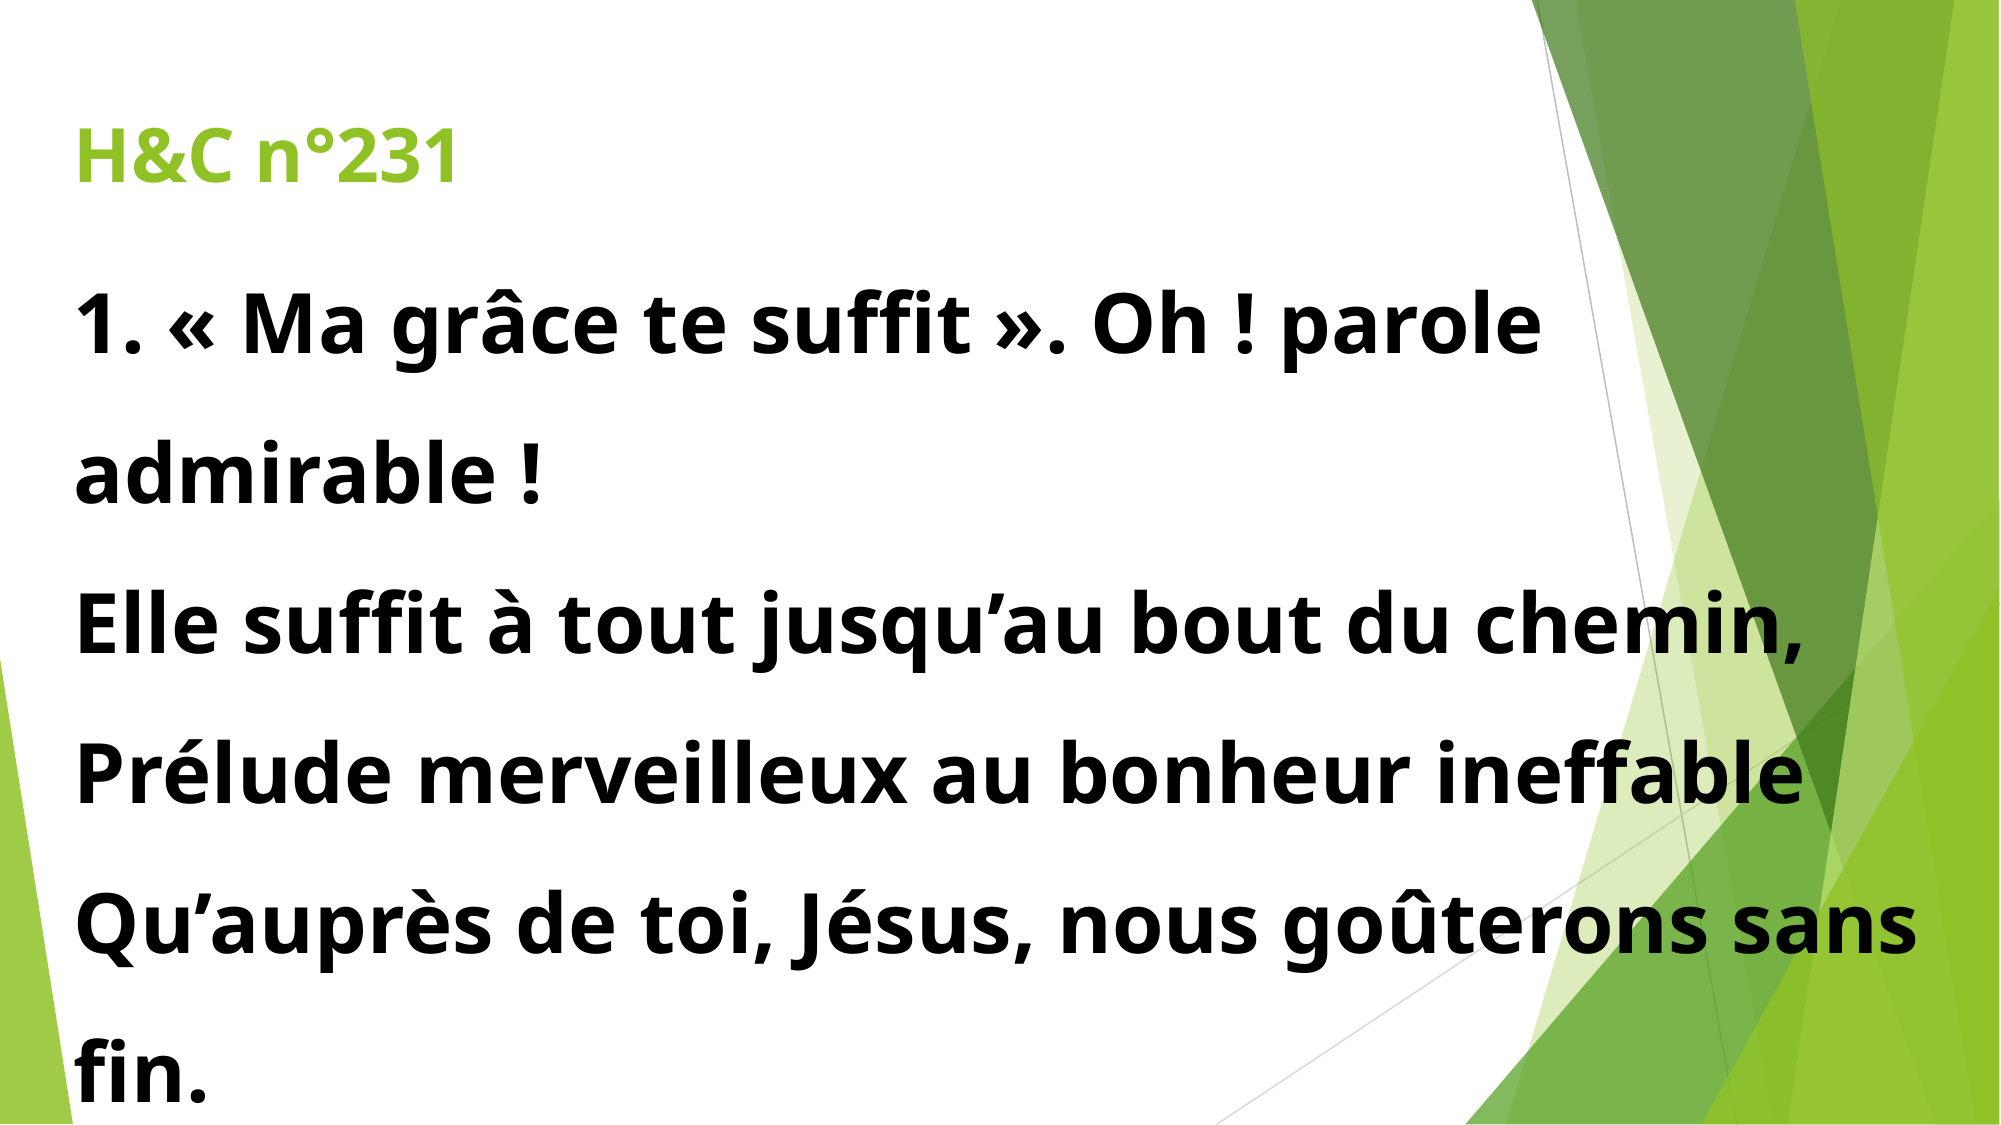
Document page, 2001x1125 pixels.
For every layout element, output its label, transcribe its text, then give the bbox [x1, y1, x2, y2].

text_box H&C n°231 [59, 99, 1522, 212]
text_box 1. « Ma grâce te suffit ». Oh ! parole admirable ! Elle suffit à tout jusqu’au bout du chemin, Prélude merveilleux au bonheur ineffable Qu’auprès de toi, Jésus, nous goûterons sans fin. [59, 212, 2001, 1074]
